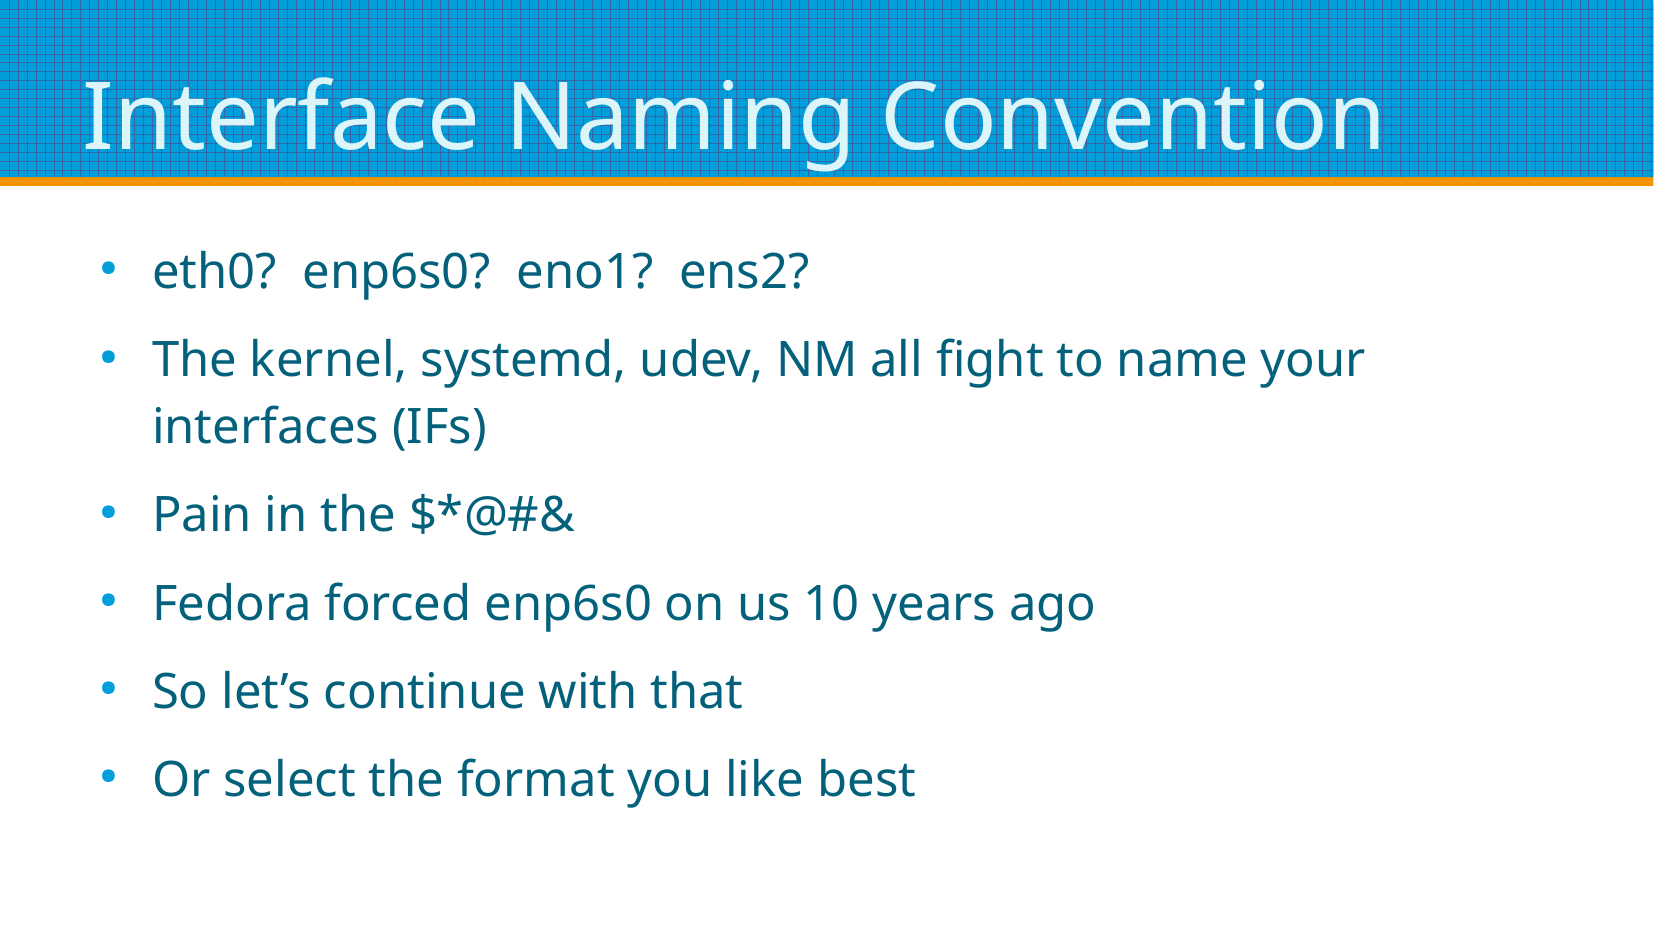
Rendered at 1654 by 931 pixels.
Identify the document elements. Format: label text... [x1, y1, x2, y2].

title Interface Naming Convention [82, 14, 1571, 178]
list eth0? enp6s0? eno1? ens2? The kernel, systemd, udev, NM all fight to name your interfaces (IFs) Pain in the $*@#& Fedora forced enp6s0 on us 10 years ago So let’s continue with that Or select the format you like best [82, 236, 1571, 813]
